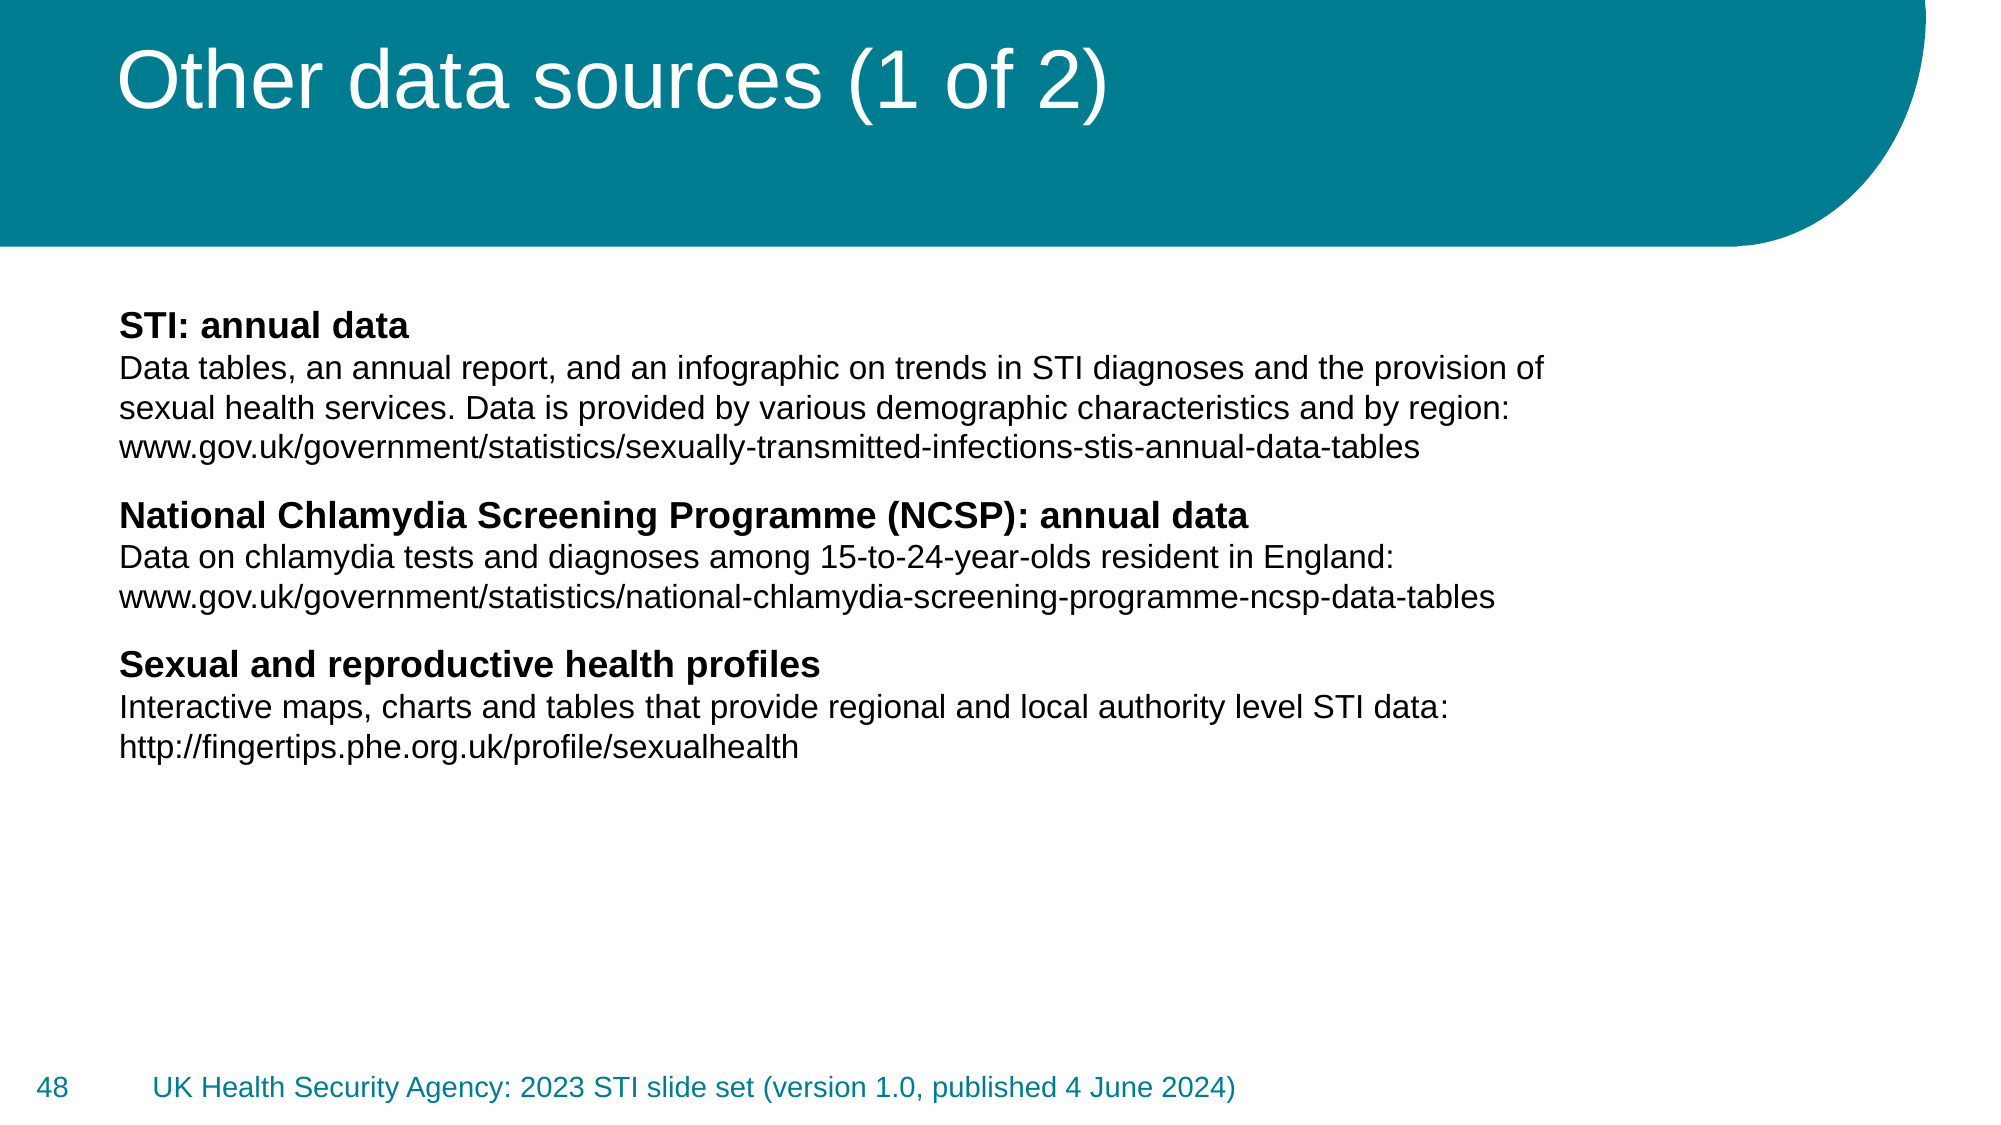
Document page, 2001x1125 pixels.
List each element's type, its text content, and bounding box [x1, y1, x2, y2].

text_box STI: annual data Data tables, an annual report, and an infographic on trends in STI diagnoses and the provision of sexual health services. Data is provided by various demographic characteristics and by region: www.gov.uk/government/statistics/sexually-transmitted-infections-stis-annual-data-tables National Chlamydia Screening Programme (NCSP): annual data Data on chlamydia tests and diagnoses among 15-to-24-year-olds resident in England: www.gov.uk/government/statistics/national-chlamydia-screening-programme-ncsp-data-tables Sexual and reproductive health profiles Interactive maps, charts and tables that provide regional and local authority level STI data: http://fingertips.phe.org.uk/profile/sexualhealth [119, 300, 1598, 1081]
title Other data sources (1 of 2) [101, 29, 1747, 189]
text_box [21, 1056, 120, 1117]
text_box UK Health Security Agency: 2023 STI slide set (version 1.0, published 4 June 2024) [137, 1056, 1780, 1116]
